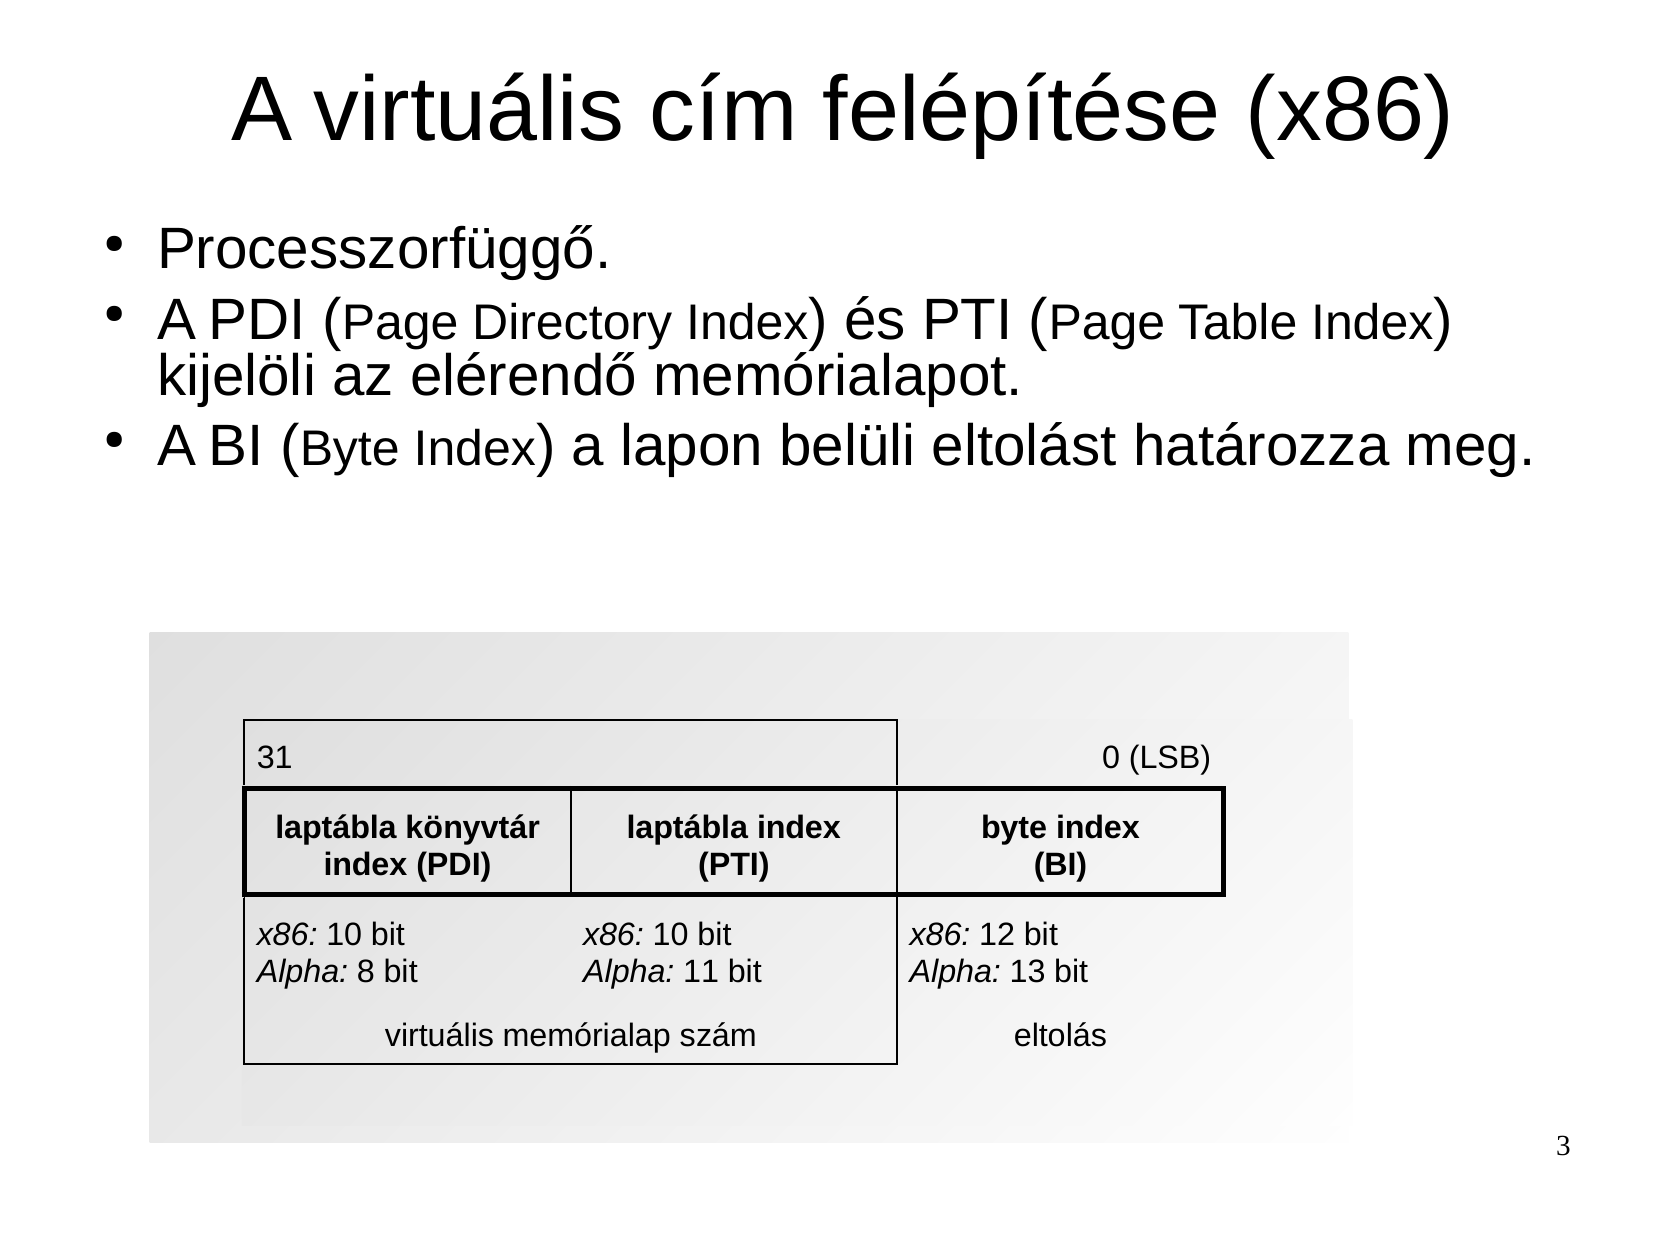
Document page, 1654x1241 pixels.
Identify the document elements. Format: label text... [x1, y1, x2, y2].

title A virtuális cím felépítése (x86) [123, 0, 1530, 207]
chart [241, 719, 1353, 1126]
text_box [149, 632, 1349, 1143]
list Processzorfüggő. A PDI (Page Directory Index) és PTI (Page Table Index) kijelöli az elérendő memórialapot. A BI (Byte Index) a lapon belüli eltolást határozza meg. [71, 216, 1634, 608]
